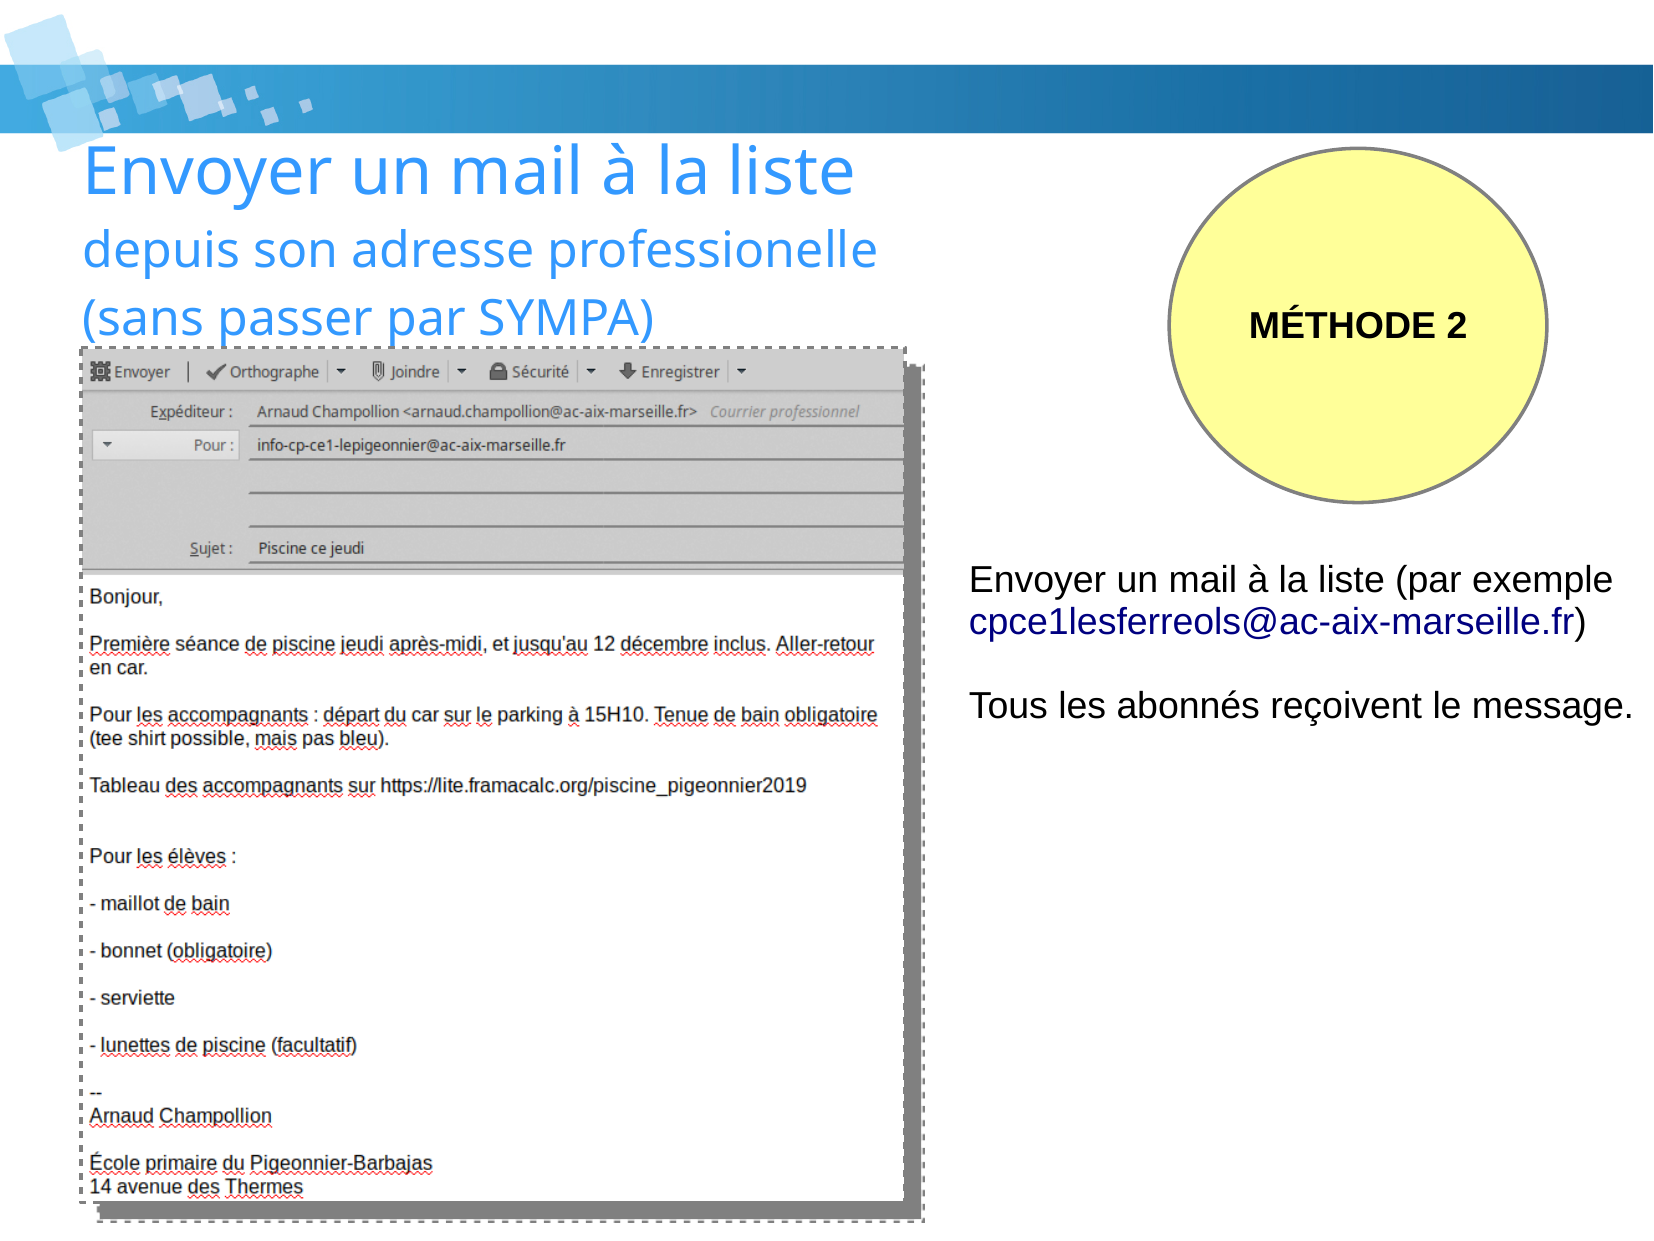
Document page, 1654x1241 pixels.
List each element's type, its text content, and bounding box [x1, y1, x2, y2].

picture [0, 0, 1653, 1238]
title Envoyer un mail à la liste depuis son adresse professionelle (sans passer par SYMPA) [82, 144, 1571, 398]
text_box MÉTHODE 2 [1169, 148, 1547, 503]
text_box Envoyer un mail à la liste (par exemple cpce1lesferreols@ac-aix-marseille.fr) Tous les abonnés reçoivent le message. [954, 550, 1654, 734]
